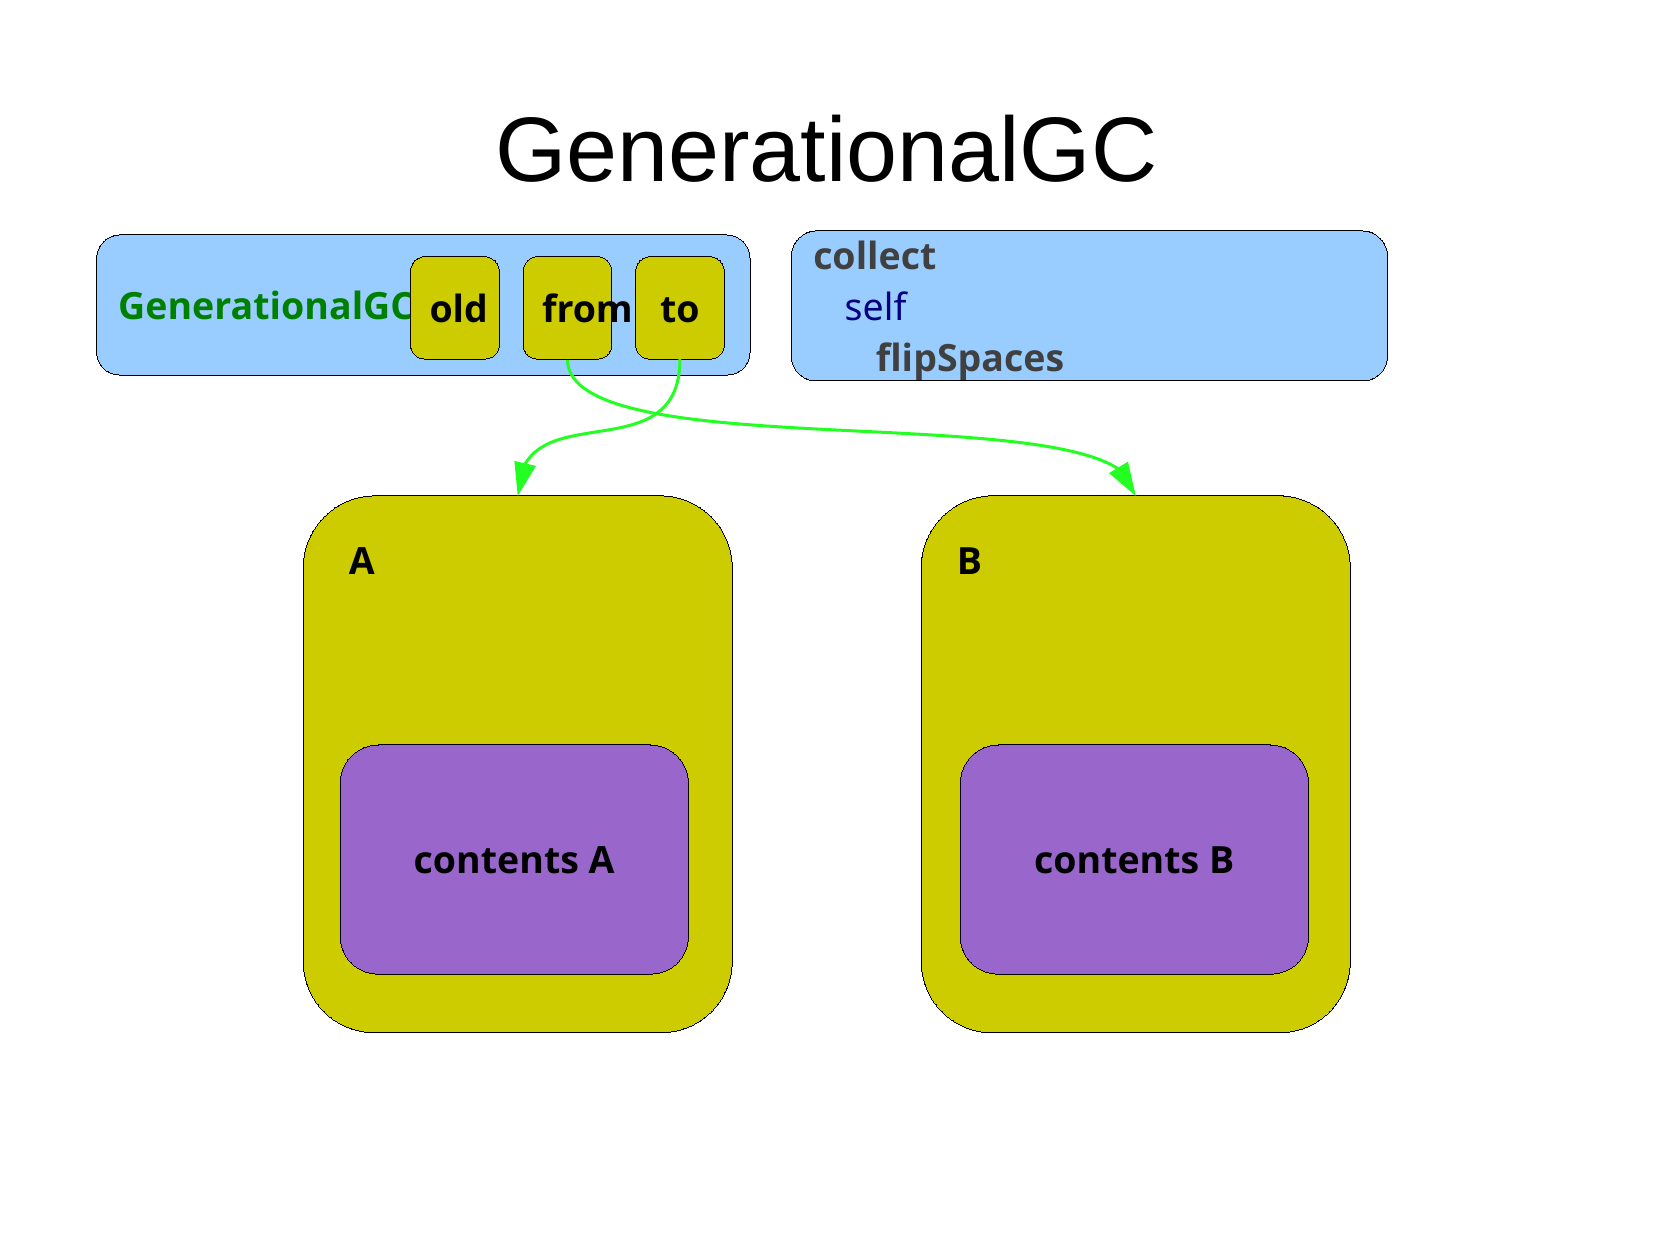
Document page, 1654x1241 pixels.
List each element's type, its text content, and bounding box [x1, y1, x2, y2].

text_box to [635, 256, 725, 360]
text_box contents A [340, 744, 689, 975]
text_box collect self flipSpaces [791, 230, 1388, 381]
text_box GenerationalGC [96, 234, 751, 376]
text_box old [410, 256, 500, 360]
text_box GenerationalGC [143, 91, 1511, 209]
text_box B [921, 495, 1351, 1033]
text_box from [523, 256, 612, 360]
text_box A [303, 495, 733, 1033]
text_box contents B [960, 744, 1309, 975]
